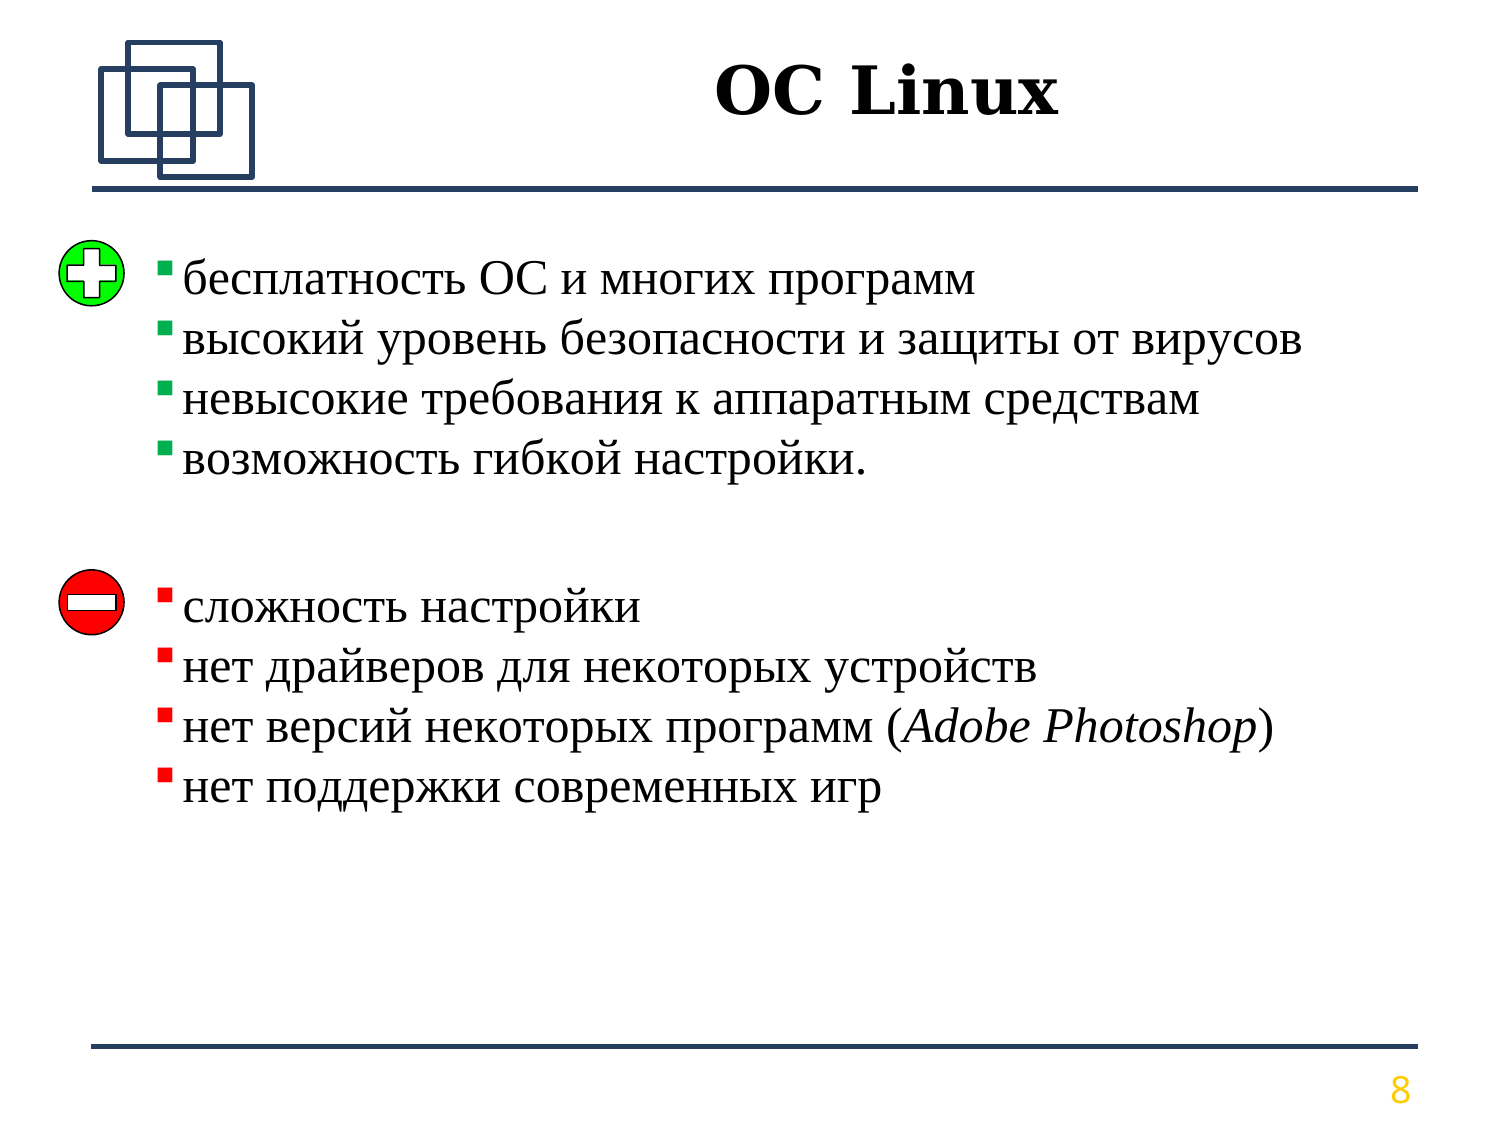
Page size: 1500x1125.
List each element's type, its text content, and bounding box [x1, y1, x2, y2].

title ОС Linux [324, 40, 1426, 136]
text_box сложность настройки нет драйверов для некоторых устройств нет версий некоторых программ (Adobe Photoshop) нет поддержки современных игр [138, 564, 1426, 820]
text_box бесплатность ОС и многих программ высокий уровень безопасности и защиты от вирусов невысокие требования к аппаратным средствам возможность гибкой настройки. [138, 236, 1405, 493]
text_box [59, 569, 125, 635]
text_box [59, 240, 125, 306]
